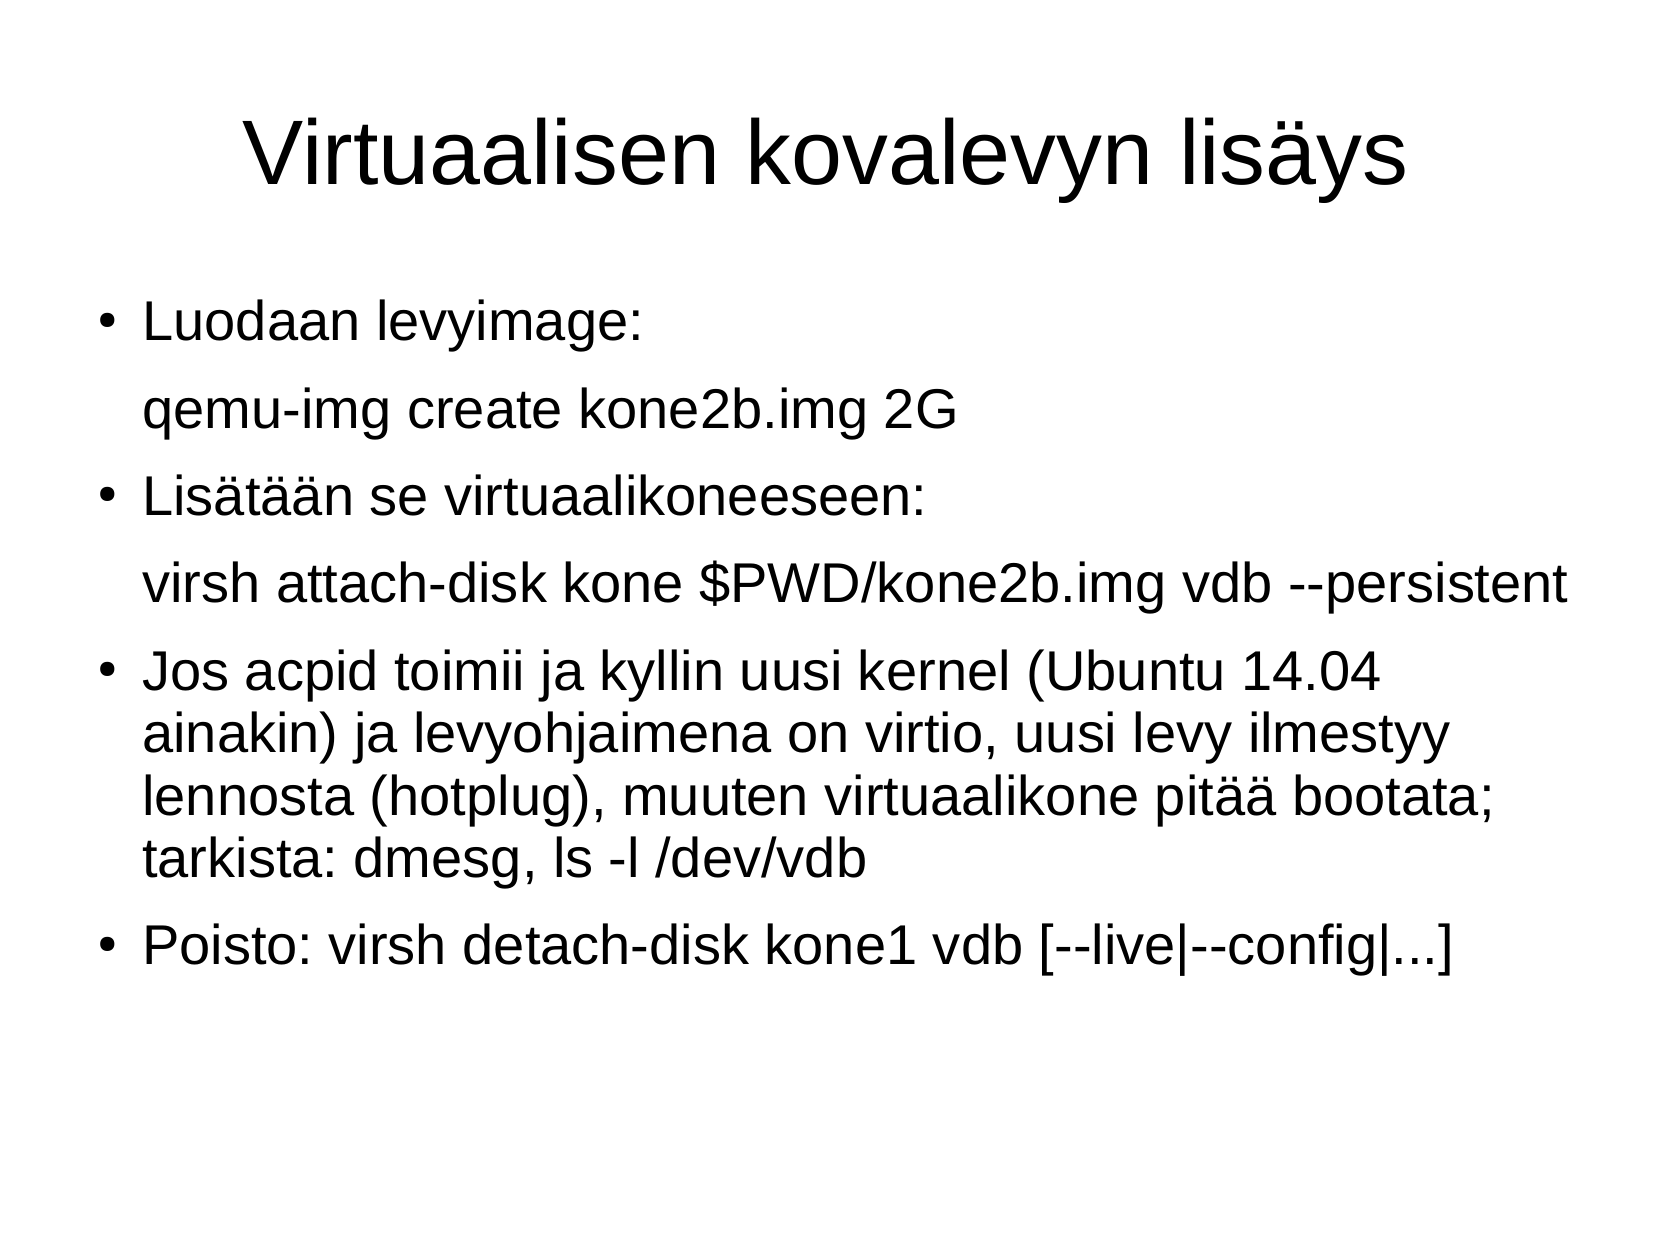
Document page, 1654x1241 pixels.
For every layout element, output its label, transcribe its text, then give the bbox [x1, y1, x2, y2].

list Luodaan levyimage: qemu-img create kone2b.img 2G Lisätään se virtuaalikoneeseen: virsh attach-disk kone $PWD/kone2b.img vdb --persistent Jos acpid toimii ja kyllin uusi kernel (Ubuntu 14.04 ainakin) ja levyohjaimena on virtio, uusi levy ilmestyy lennosta (hotplug), muuten virtuaalikone pitää bootata; tarkista: dmesg, ls -l /dev/vdb Poisto: virsh detach-disk kone1 vdb [--live|--config|...] [82, 290, 1571, 1010]
title Virtuaalisen kovalevyn lisäys [82, 49, 1571, 257]
